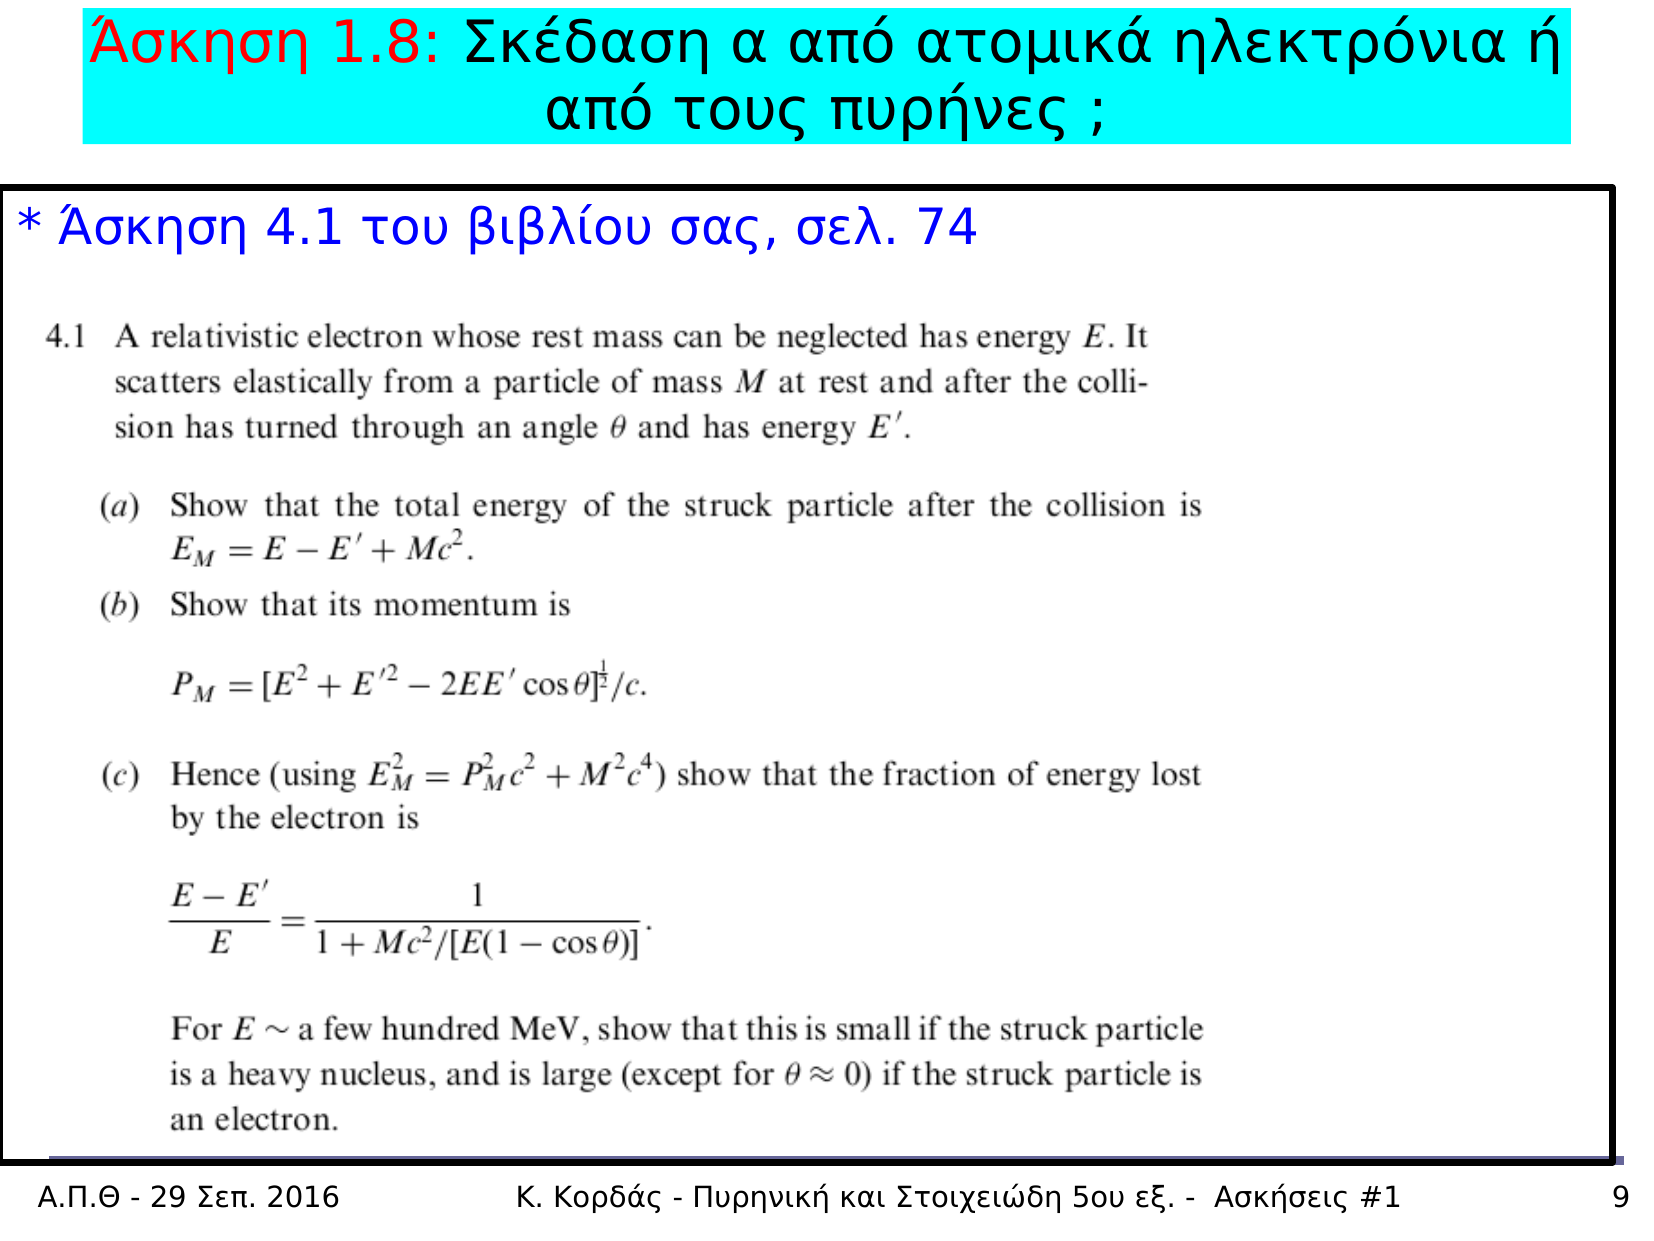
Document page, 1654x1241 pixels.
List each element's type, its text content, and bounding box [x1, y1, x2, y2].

title Άσκηση 1.8: Σκέδαση α από ατομικά ηλεκτρόνια ή από τους πυρήνες ; [82, 8, 1571, 145]
picture [91, 473, 1220, 1143]
text_box * Άσκηση 4.1 του βιβλίου σας, σελ. 74 [0, 187, 1613, 1163]
picture [39, 313, 1163, 449]
